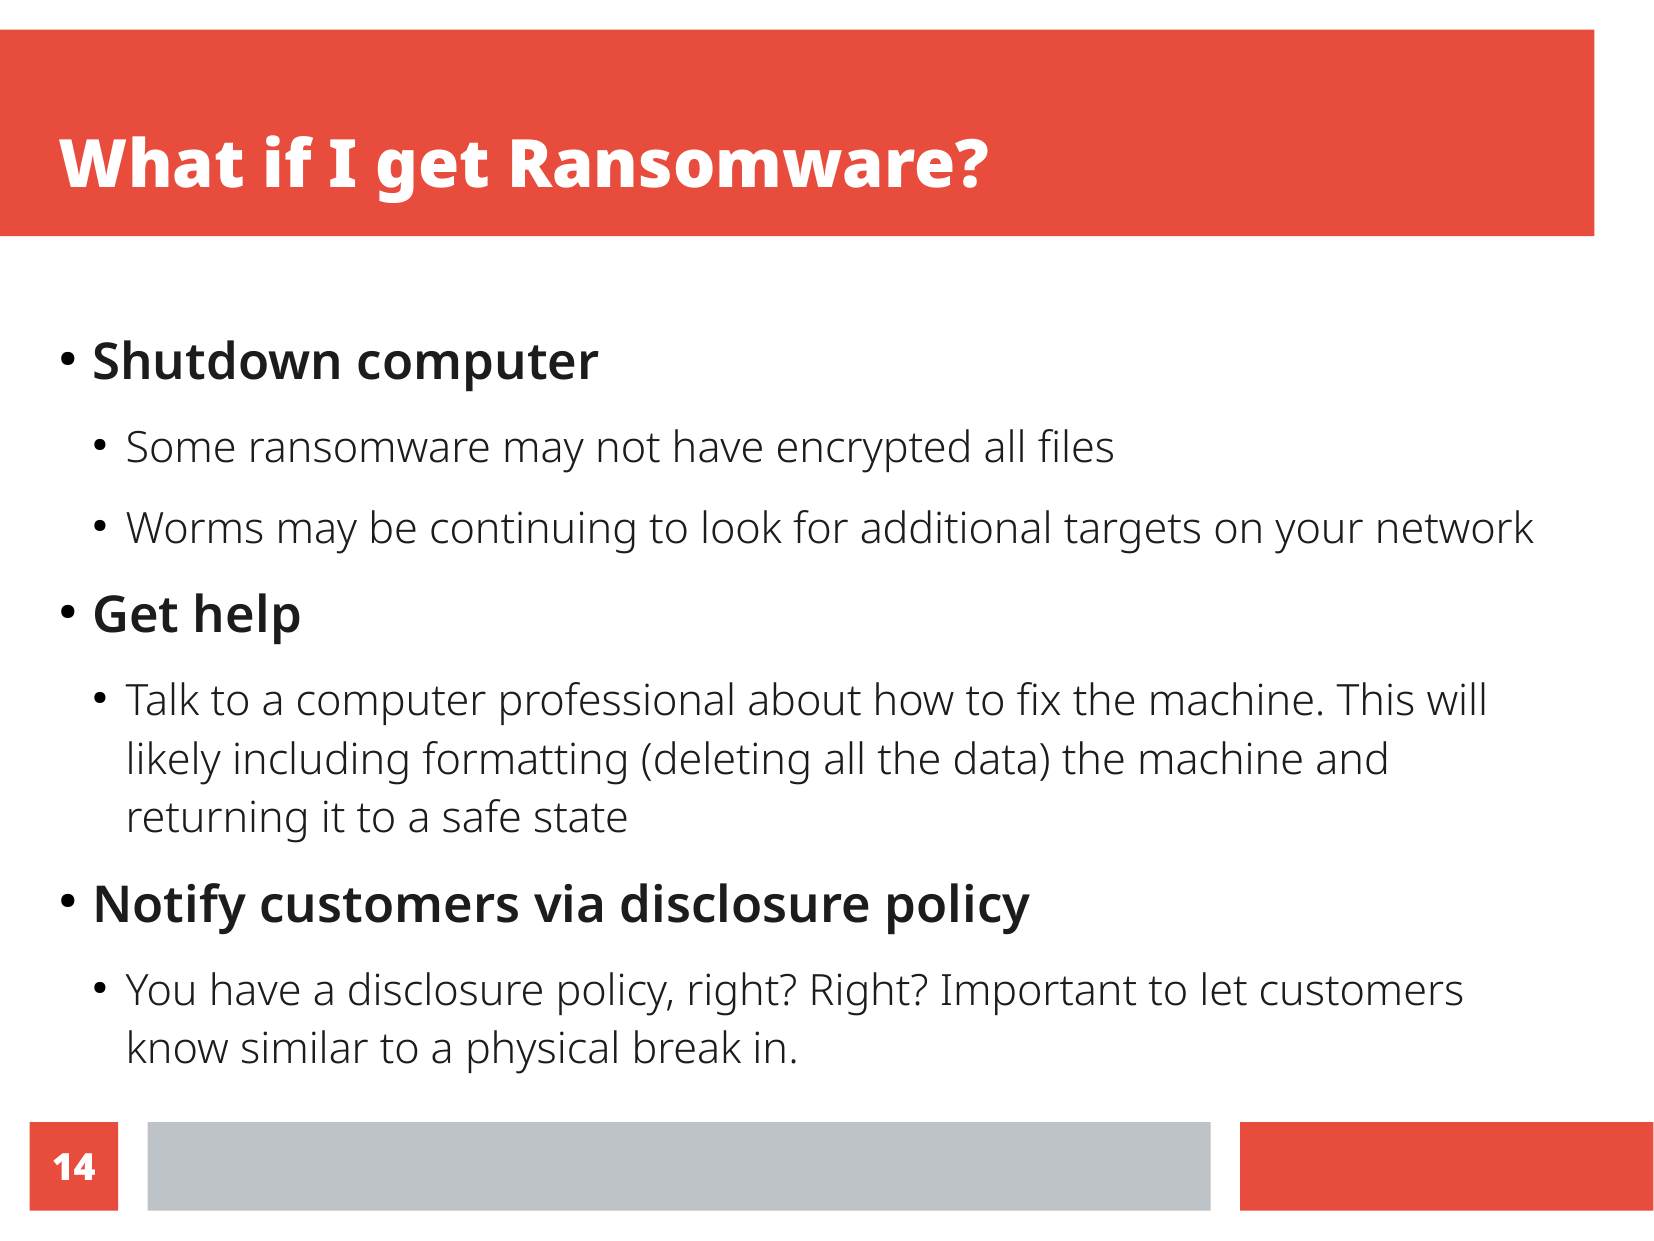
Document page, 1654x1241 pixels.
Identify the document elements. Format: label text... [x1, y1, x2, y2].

list Shutdown computer Some ransomware may not have encrypted all files Worms may be continuing to look for additional targets on your network Get help Talk to a computer professional about how to fix the machine. This will likely including formatting (deleting all the data) the machine and returning it to a safe state Notify customers via disclosure policy You have a disclosure policy, right? Right? Important to let customers know similar to a physical break in. [59, 324, 1565, 1093]
title What if I get Ransomware? [59, 59, 1595, 207]
